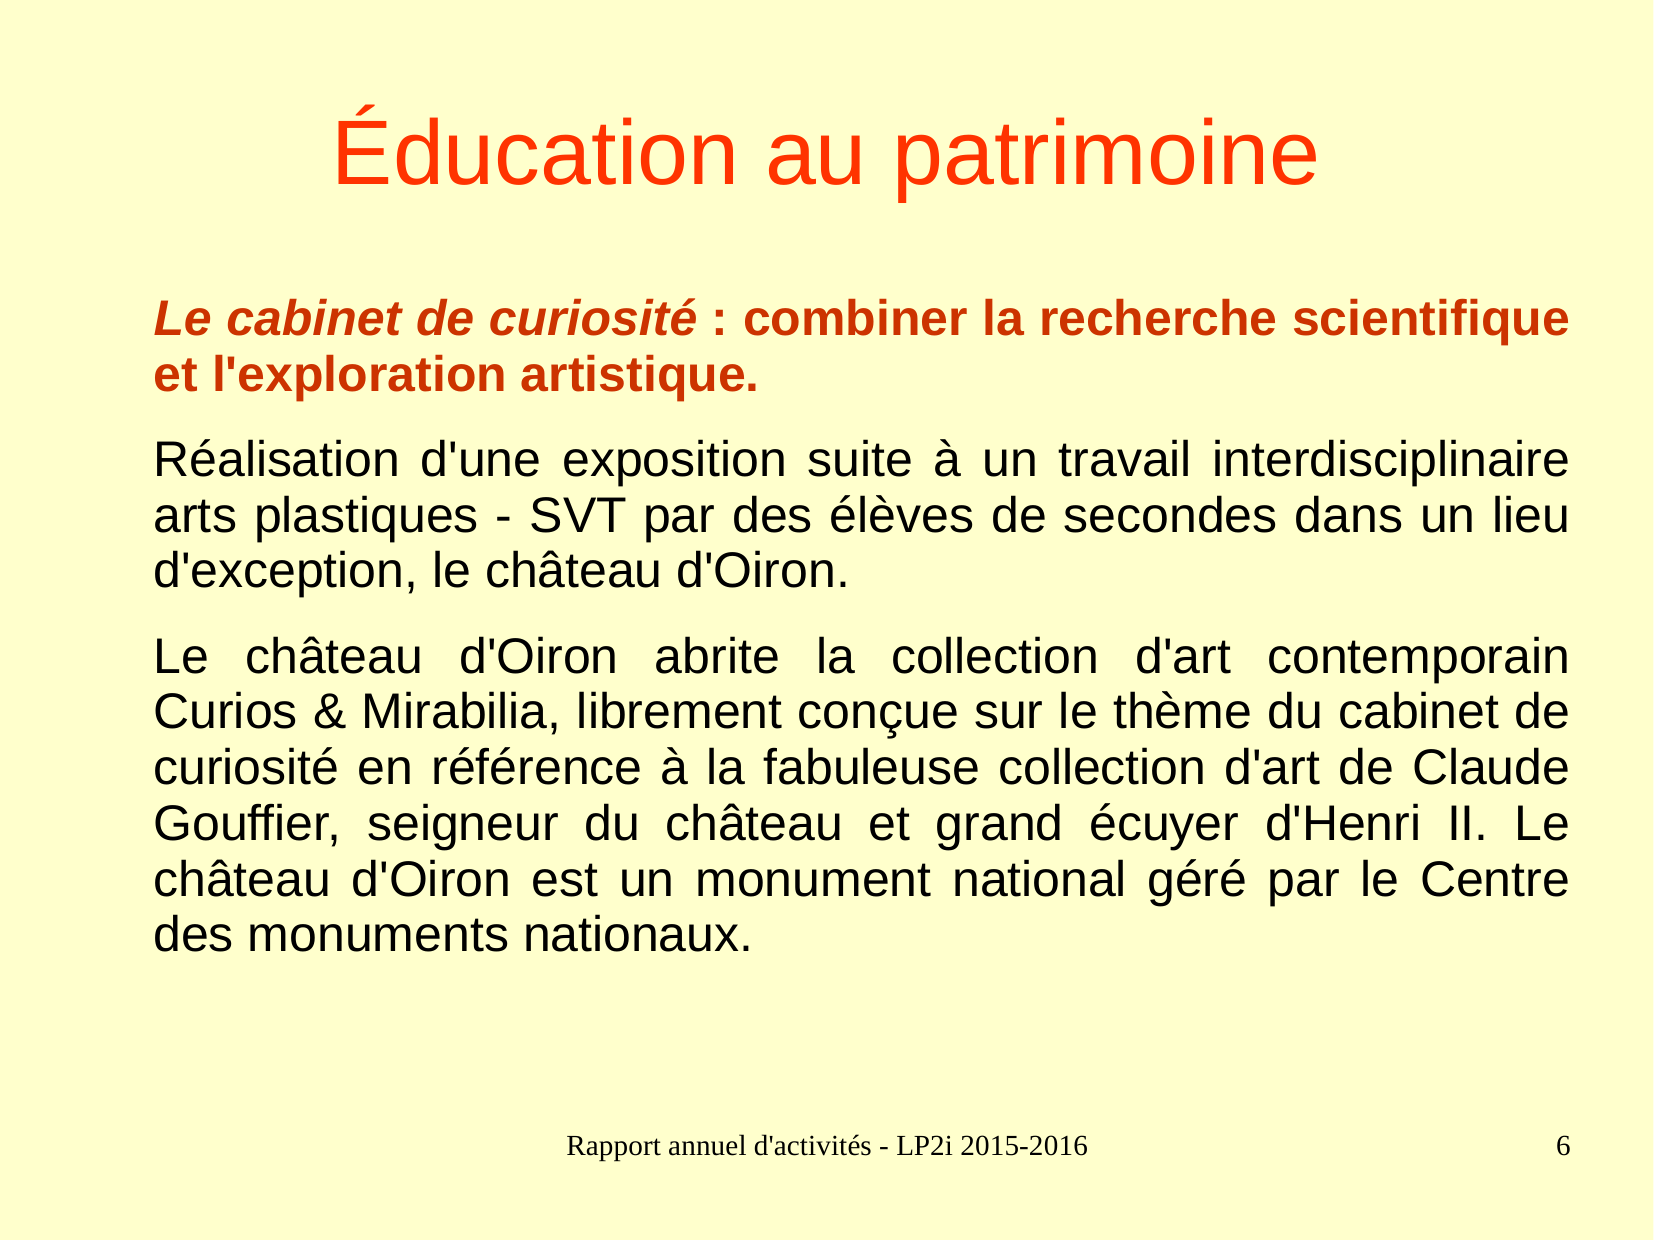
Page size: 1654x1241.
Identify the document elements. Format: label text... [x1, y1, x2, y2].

list Le cabinet de curiosité : combiner la recherche scientifique et l'exploration artistique. Réalisation d'une exposition suite à un travail interdisciplinaire arts plastiques - SVT par des élèves de secondes dans un lieu d'exception, le château d'Oiron. Le château d'Oiron abrite la collection d'art contemporain Curios & Mirabilia, librement conçue sur le thème du cabinet de curiosité en référence à la fabuleuse collection d'art de Claude Gouffier, seigneur du château et grand écuyer d'Henri II. Le château d'Oiron est un monument national géré par le Centre des monuments nationaux. [82, 290, 1571, 1010]
title Éducation au patrimoine [82, 49, 1571, 257]
